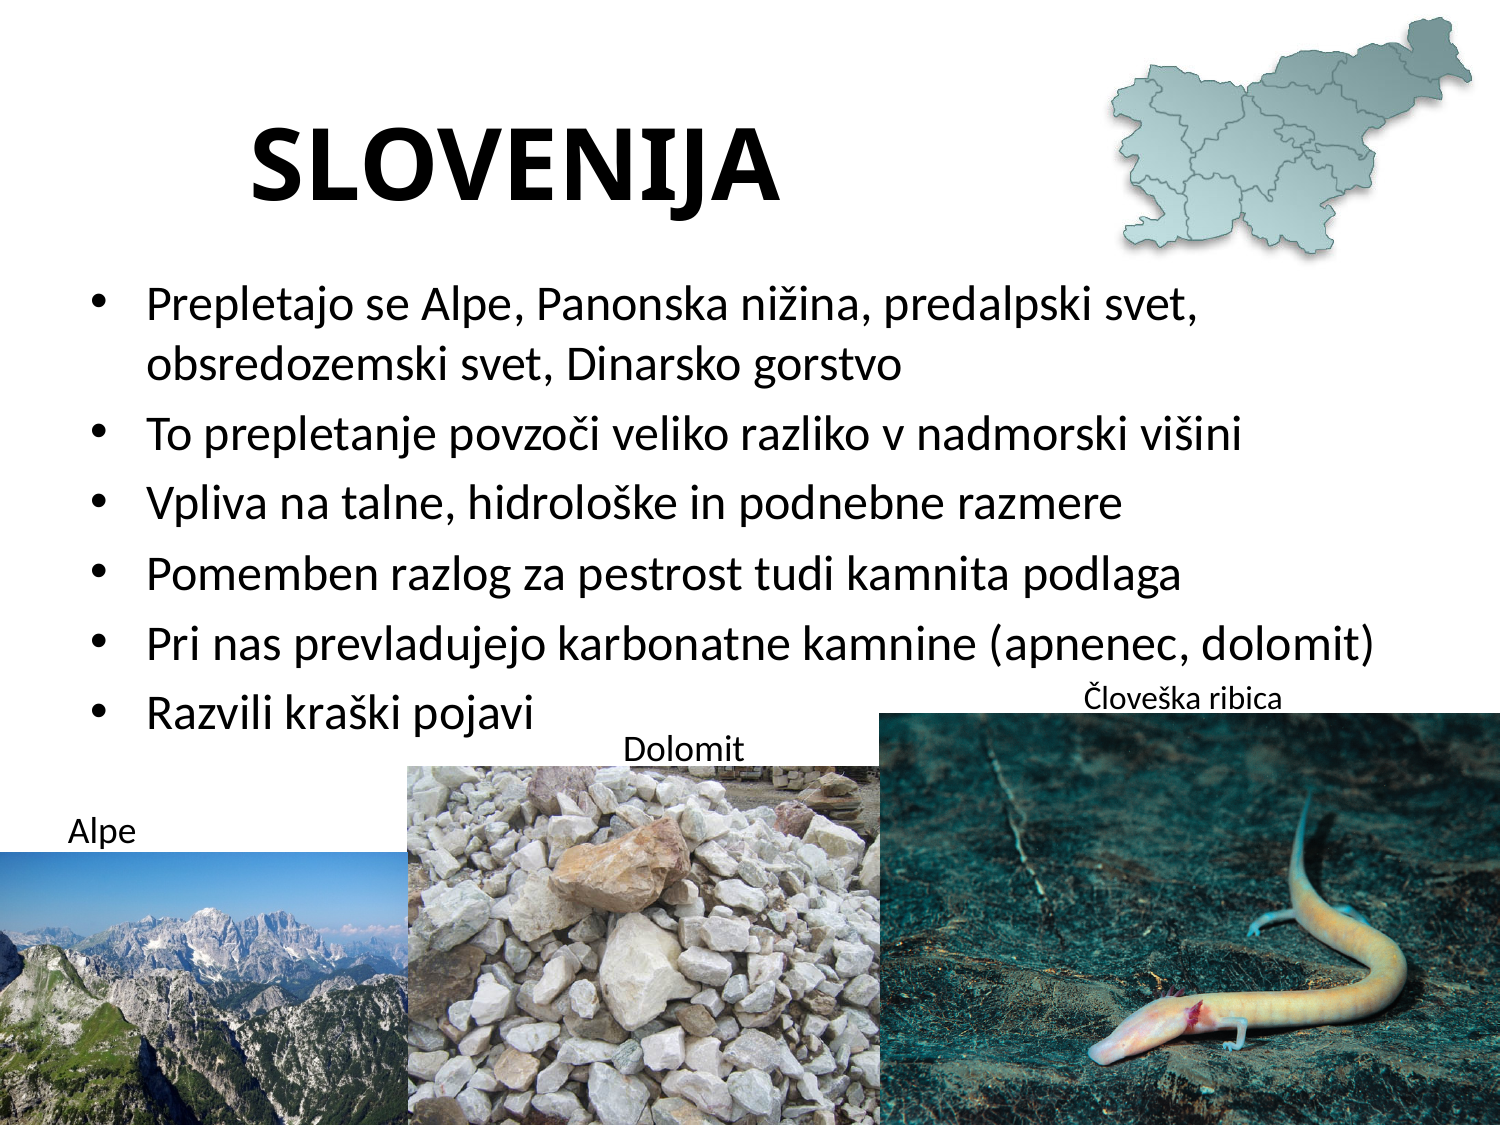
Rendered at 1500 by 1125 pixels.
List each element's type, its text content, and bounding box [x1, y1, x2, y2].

picture [0, 713, 1500, 1125]
picture [1092, 0, 1485, 282]
text_box Alpe [53, 798, 301, 859]
title SLOVENIJA [0, 66, 1092, 254]
list Prepletajo se Alpe, Panonska nižina, predalpski svet, obsredozemski svet, Dinarsko gorstvo To prepletanje povzoči veliko razliko v nadmorski višini Vpliva na talne, hidrološke in podnebne razmere Pomemben razlog za pestrost tudi kamnita podlaga Pri nas prevladujejo karbonatne kamnine (apnenec, dolomit) Razvili kraški pojavi [75, 262, 1425, 852]
text_box Dolomit [608, 716, 857, 776]
text_box Človeška ribica [1068, 668, 1353, 724]
